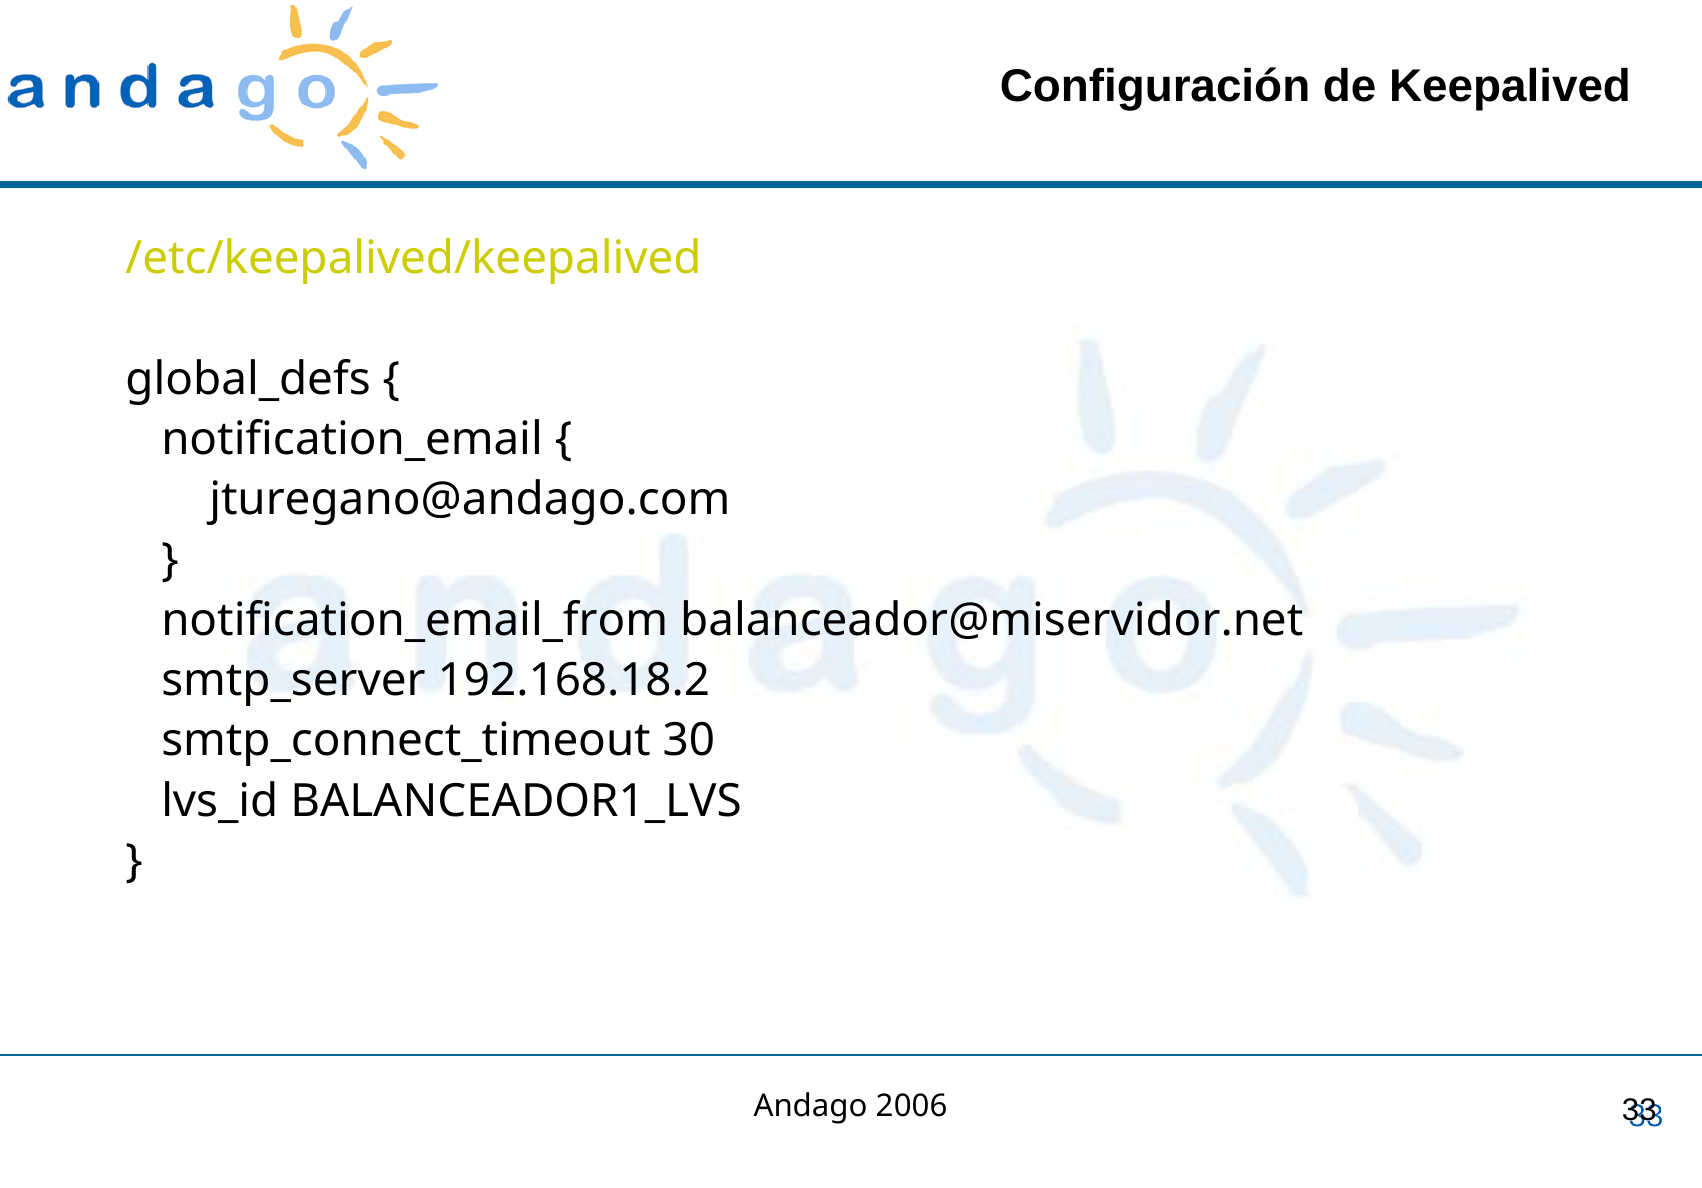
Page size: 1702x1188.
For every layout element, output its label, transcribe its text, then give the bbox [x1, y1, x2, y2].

title Configuración de Keepalived [255, 0, 1702, 188]
subtitle /etc/keepalived/keepalived global_defs { notification_email { jturegano@andago.com } notification_email_from balanceador@miservidor.net smtp_server 192.168.18.2 smtp_connect_timeout 30 lvs_id BALANCEADOR1_LVS } [125, 242, 1572, 939]
picture [0, 0, 255, 175]
